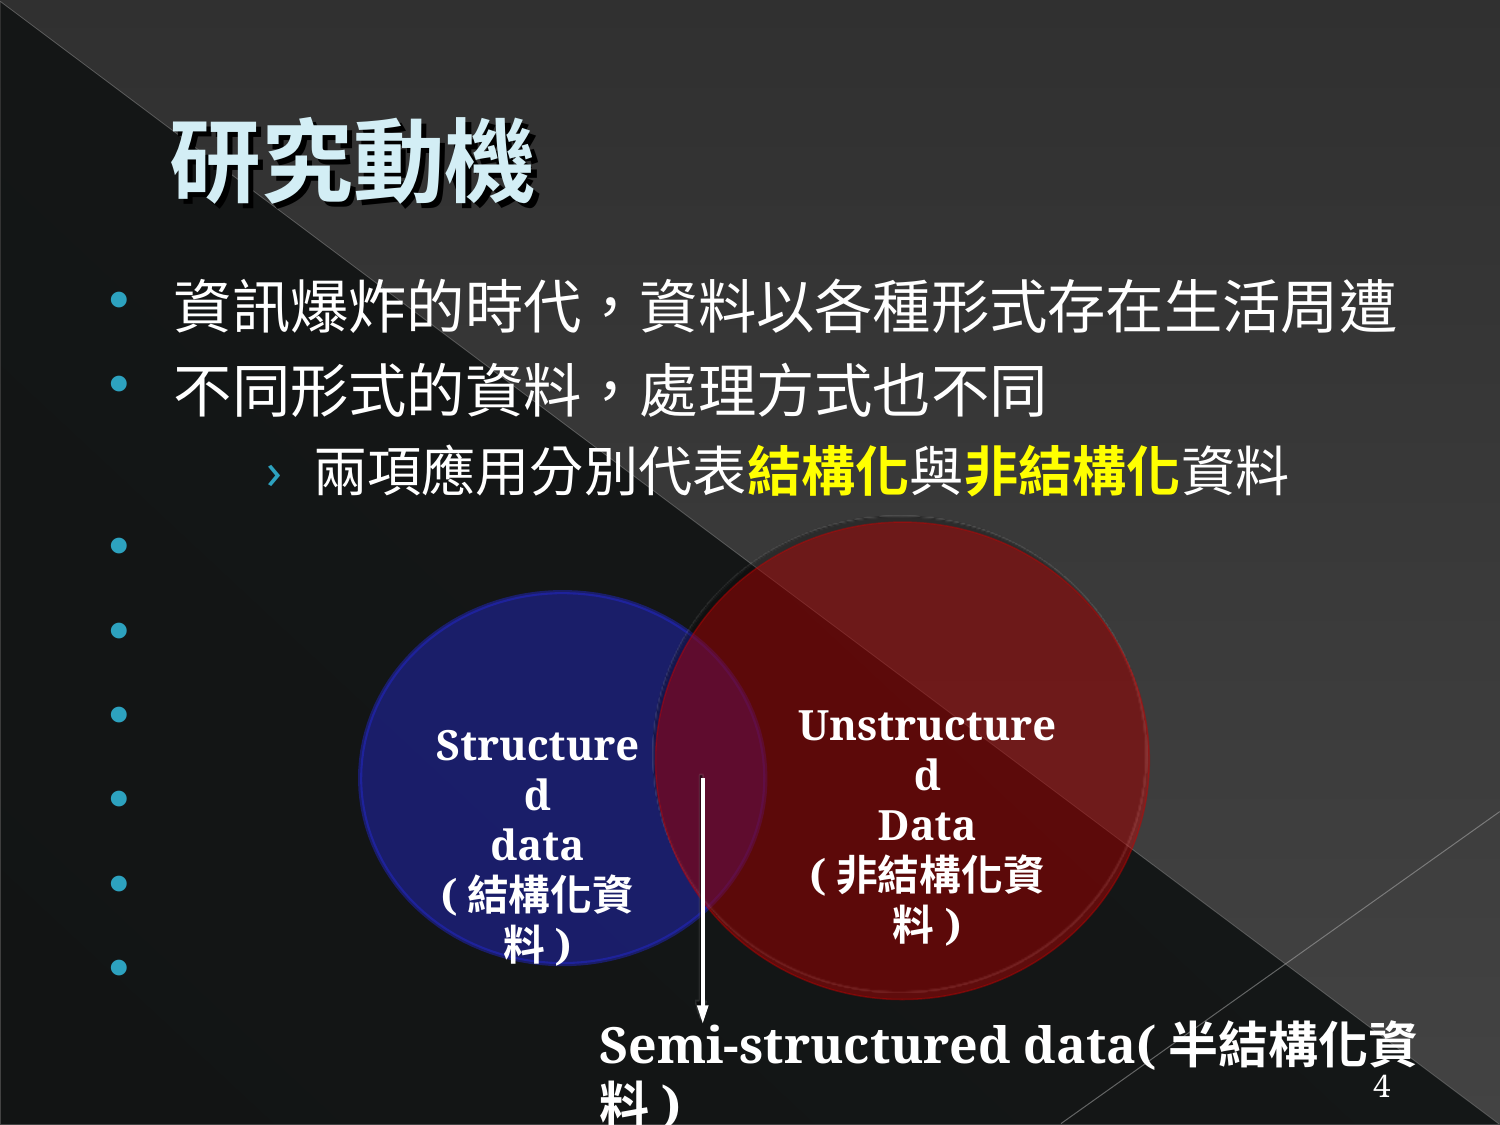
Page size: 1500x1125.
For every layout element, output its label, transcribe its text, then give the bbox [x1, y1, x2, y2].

text_box Unstructured Data (非結構化資料) [773, 691, 1081, 858]
text_box [516, 952, 534, 963]
text_box [360, 522, 1150, 1000]
text_box 4 [1340, 1082, 1424, 1109]
text_box Structured data (結構化資料) [407, 711, 668, 878]
title 研究動機 [75, 43, 1426, 262]
text_box Semi-structured data(半結構化資料) [584, 1005, 1436, 1082]
list 資訊爆炸的時代，資料以各種形式存在生活周遭 不同形式的資料，處理方式也不同 兩項應用分別代表結構化與非結構化資料 [75, 262, 1426, 1083]
